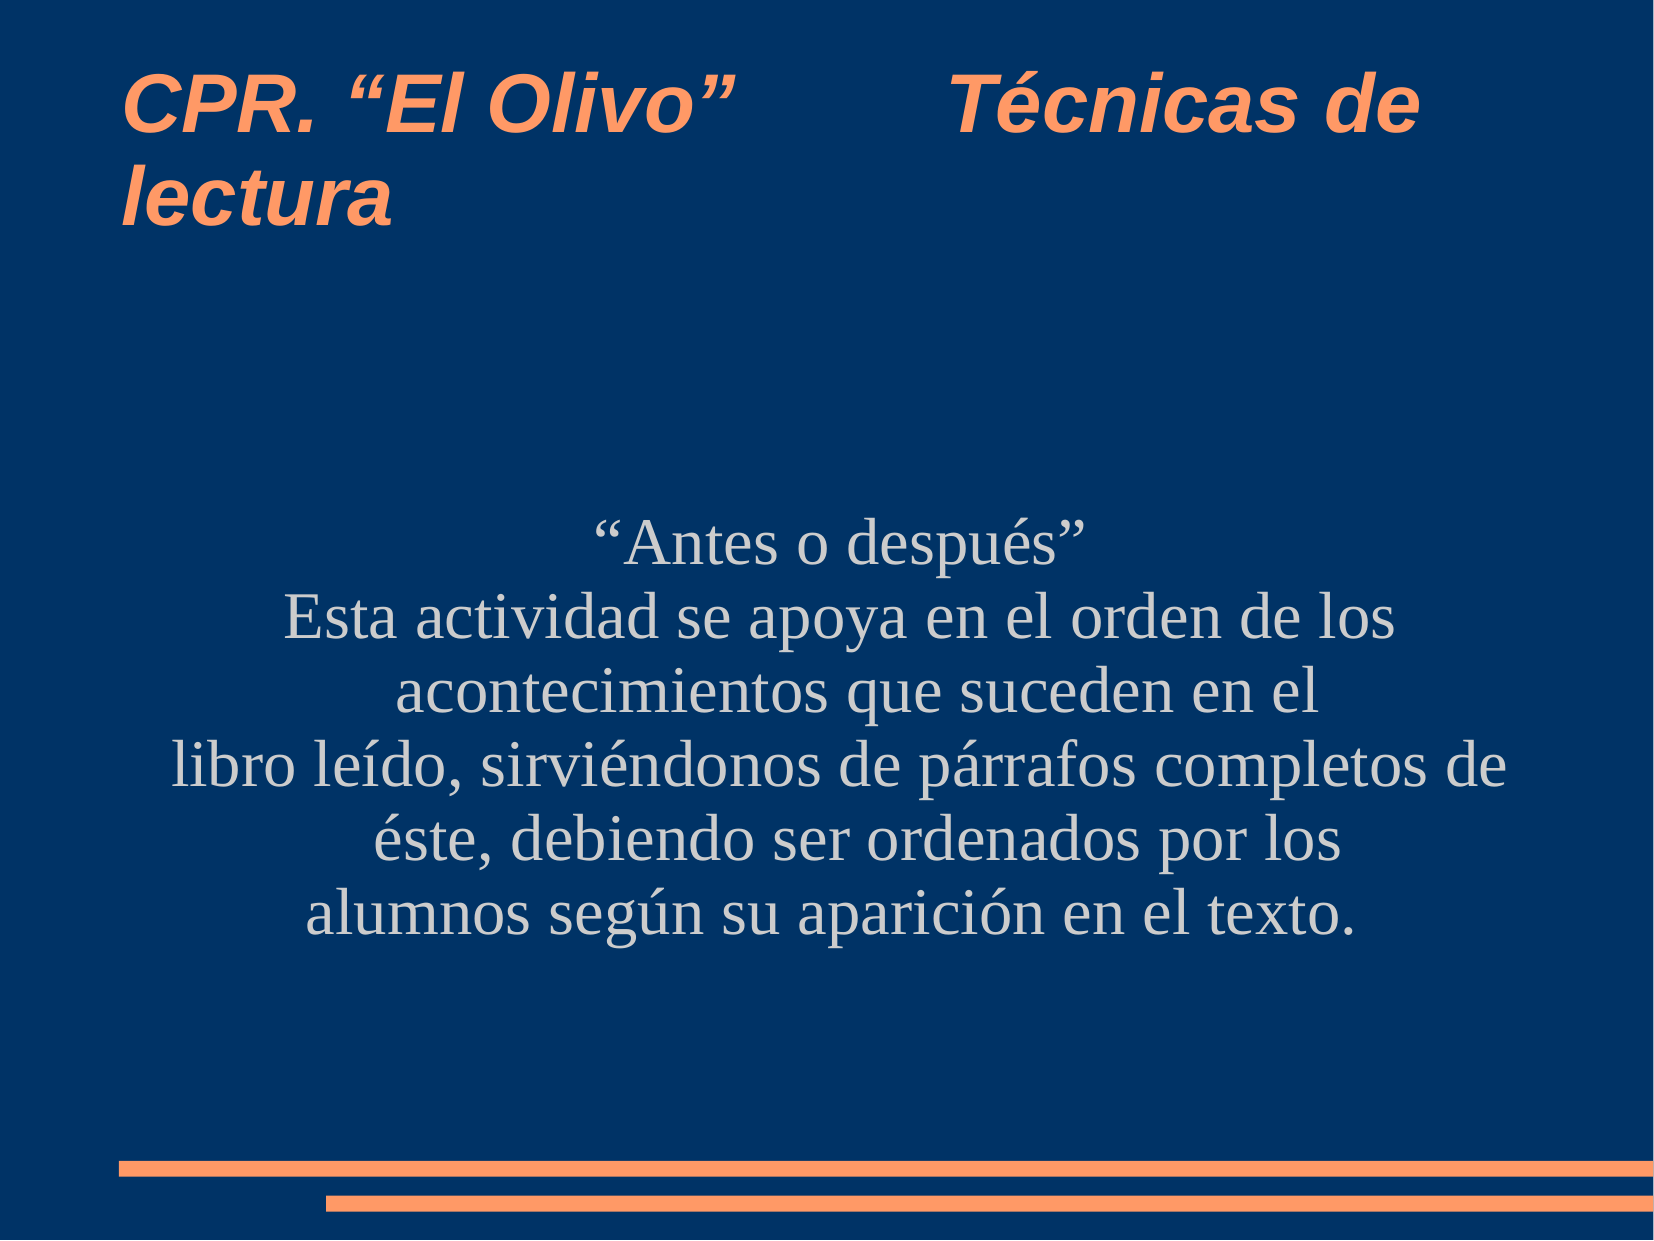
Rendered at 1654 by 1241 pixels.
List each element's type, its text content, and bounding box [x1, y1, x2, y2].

title CPR. “El Olivo” Técnicas de lectura [121, 46, 1534, 254]
subtitle “Antes o después” Esta actividad se apoya en el orden de los acontecimientos que suceden en el libro leído, sirviéndonos de párrafos completos de éste, debiendo ser ordenados por los alumnos según su aparición en el texto. [121, 322, 1561, 1132]
